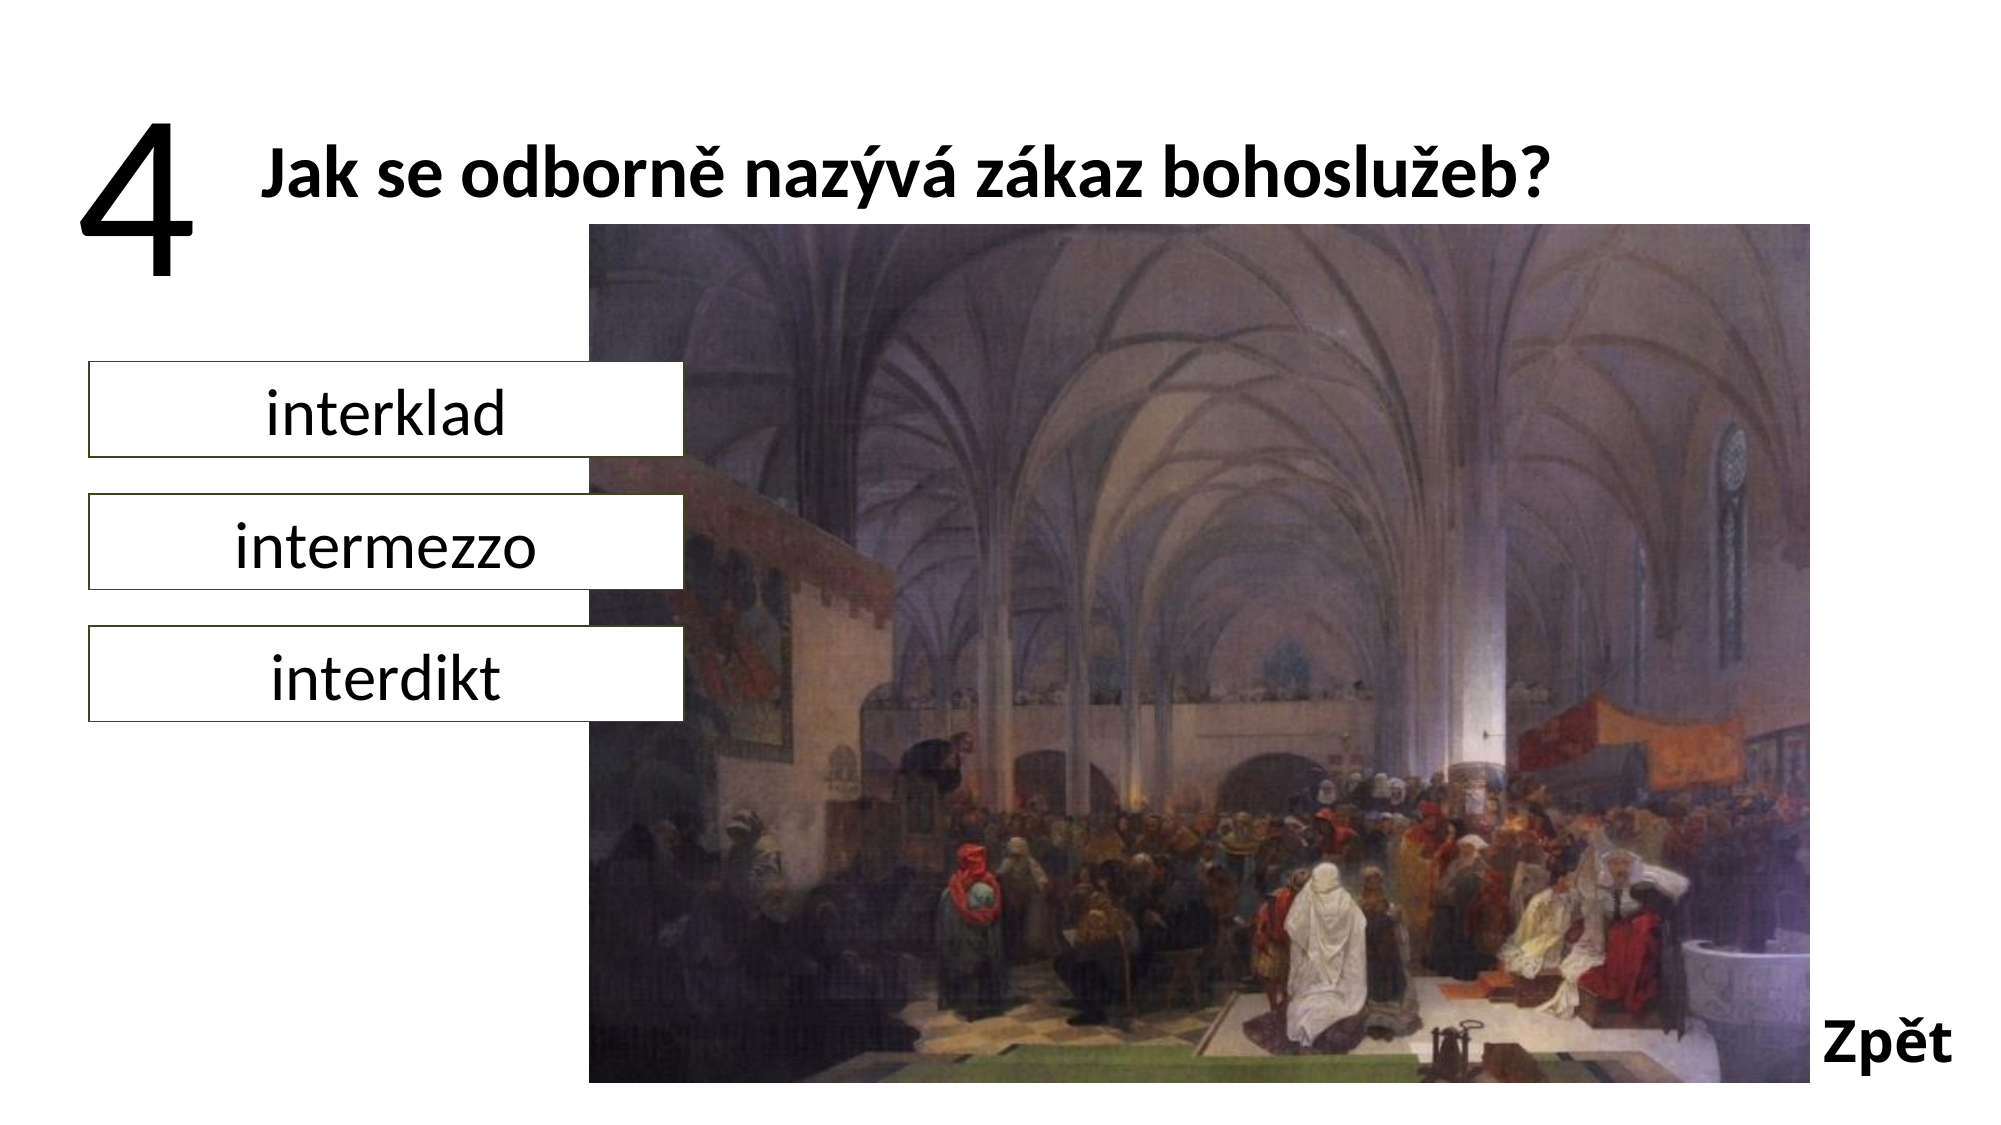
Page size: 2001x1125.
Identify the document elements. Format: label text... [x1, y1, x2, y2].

text_box Zpět [1810, 996, 1970, 1083]
text_box Jak se odborně nazývá zákaz bohoslužeb? [246, 114, 1618, 220]
picture [589, 224, 1810, 1083]
text_box interdikt [88, 626, 685, 722]
text_box interklad [89, 361, 685, 457]
text_box intermezzo [88, 493, 685, 590]
text_box 4 [62, 30, 212, 332]
